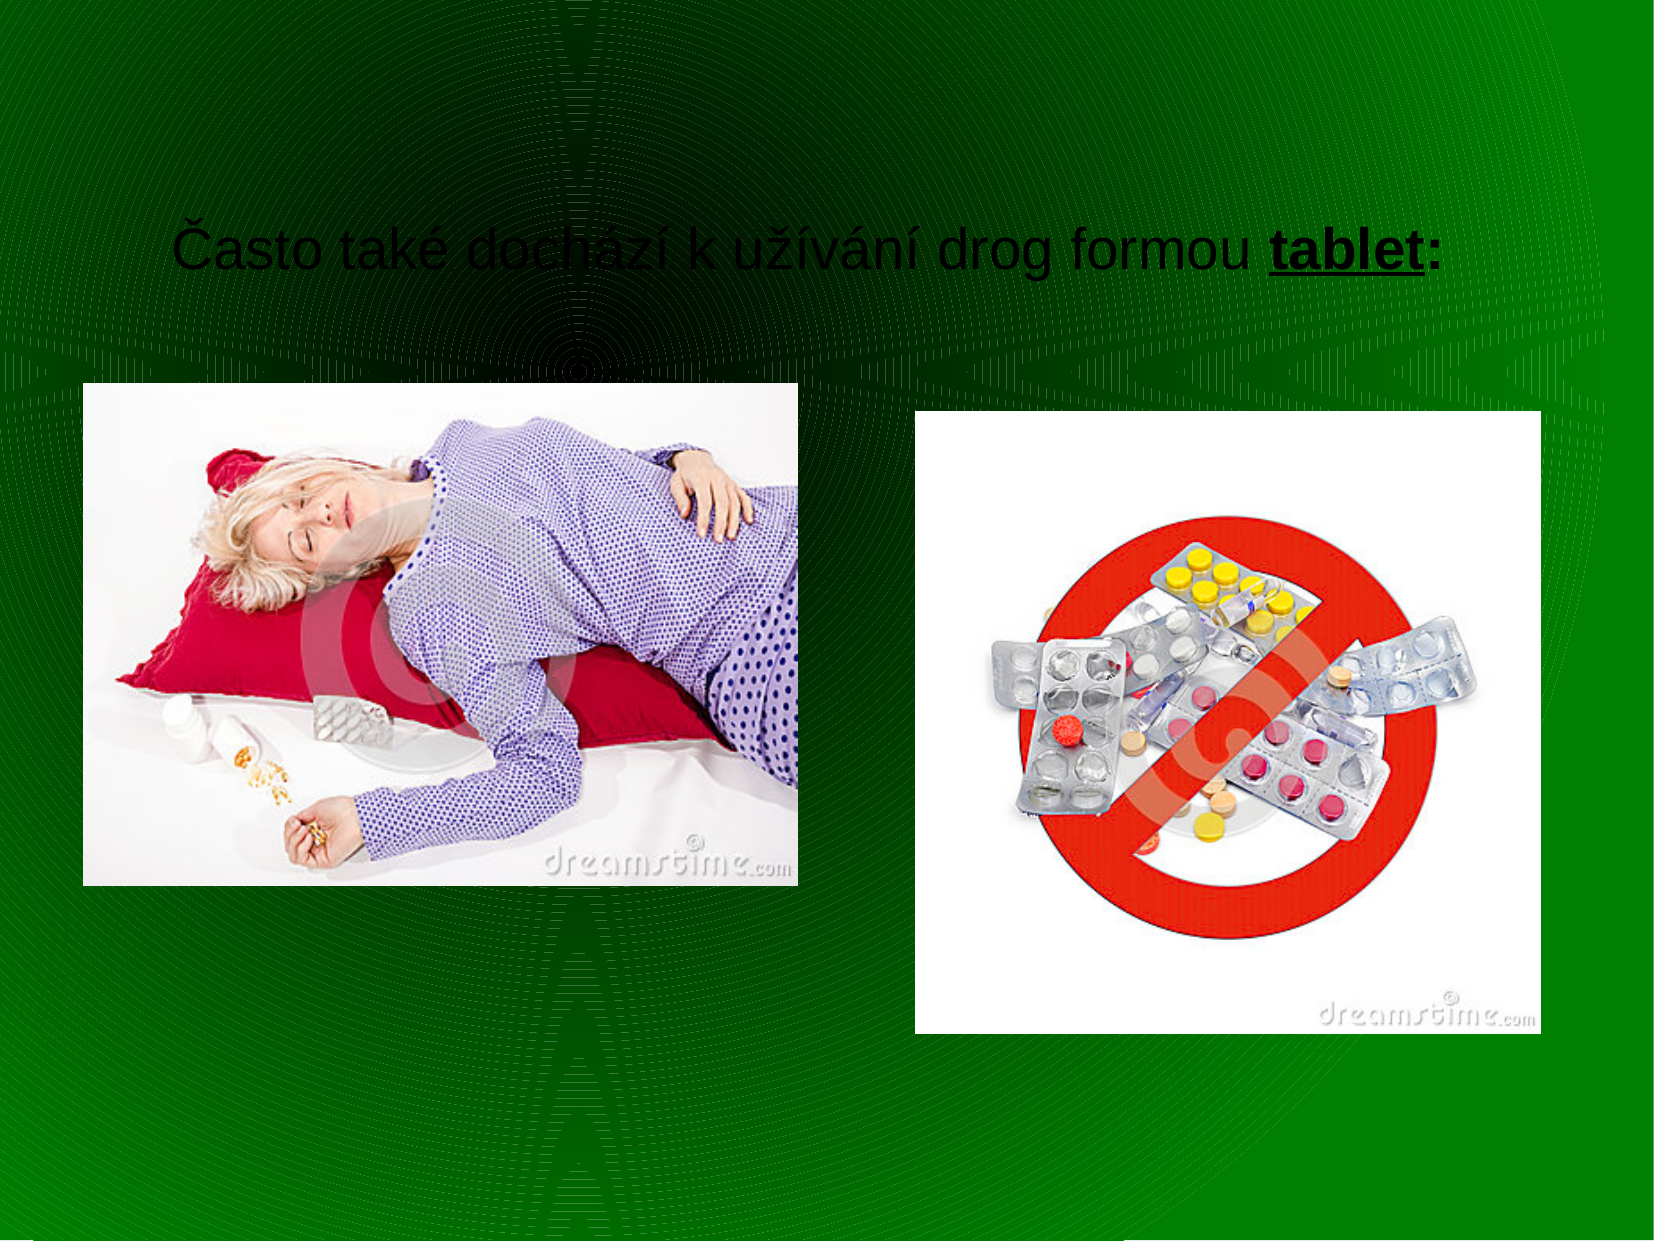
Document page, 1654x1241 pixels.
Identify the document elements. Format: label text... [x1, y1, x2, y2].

list Často také dochází k užívání drog formou tablet: [82, 210, 1571, 1030]
picture [915, 411, 1541, 1034]
picture [83, 383, 798, 886]
